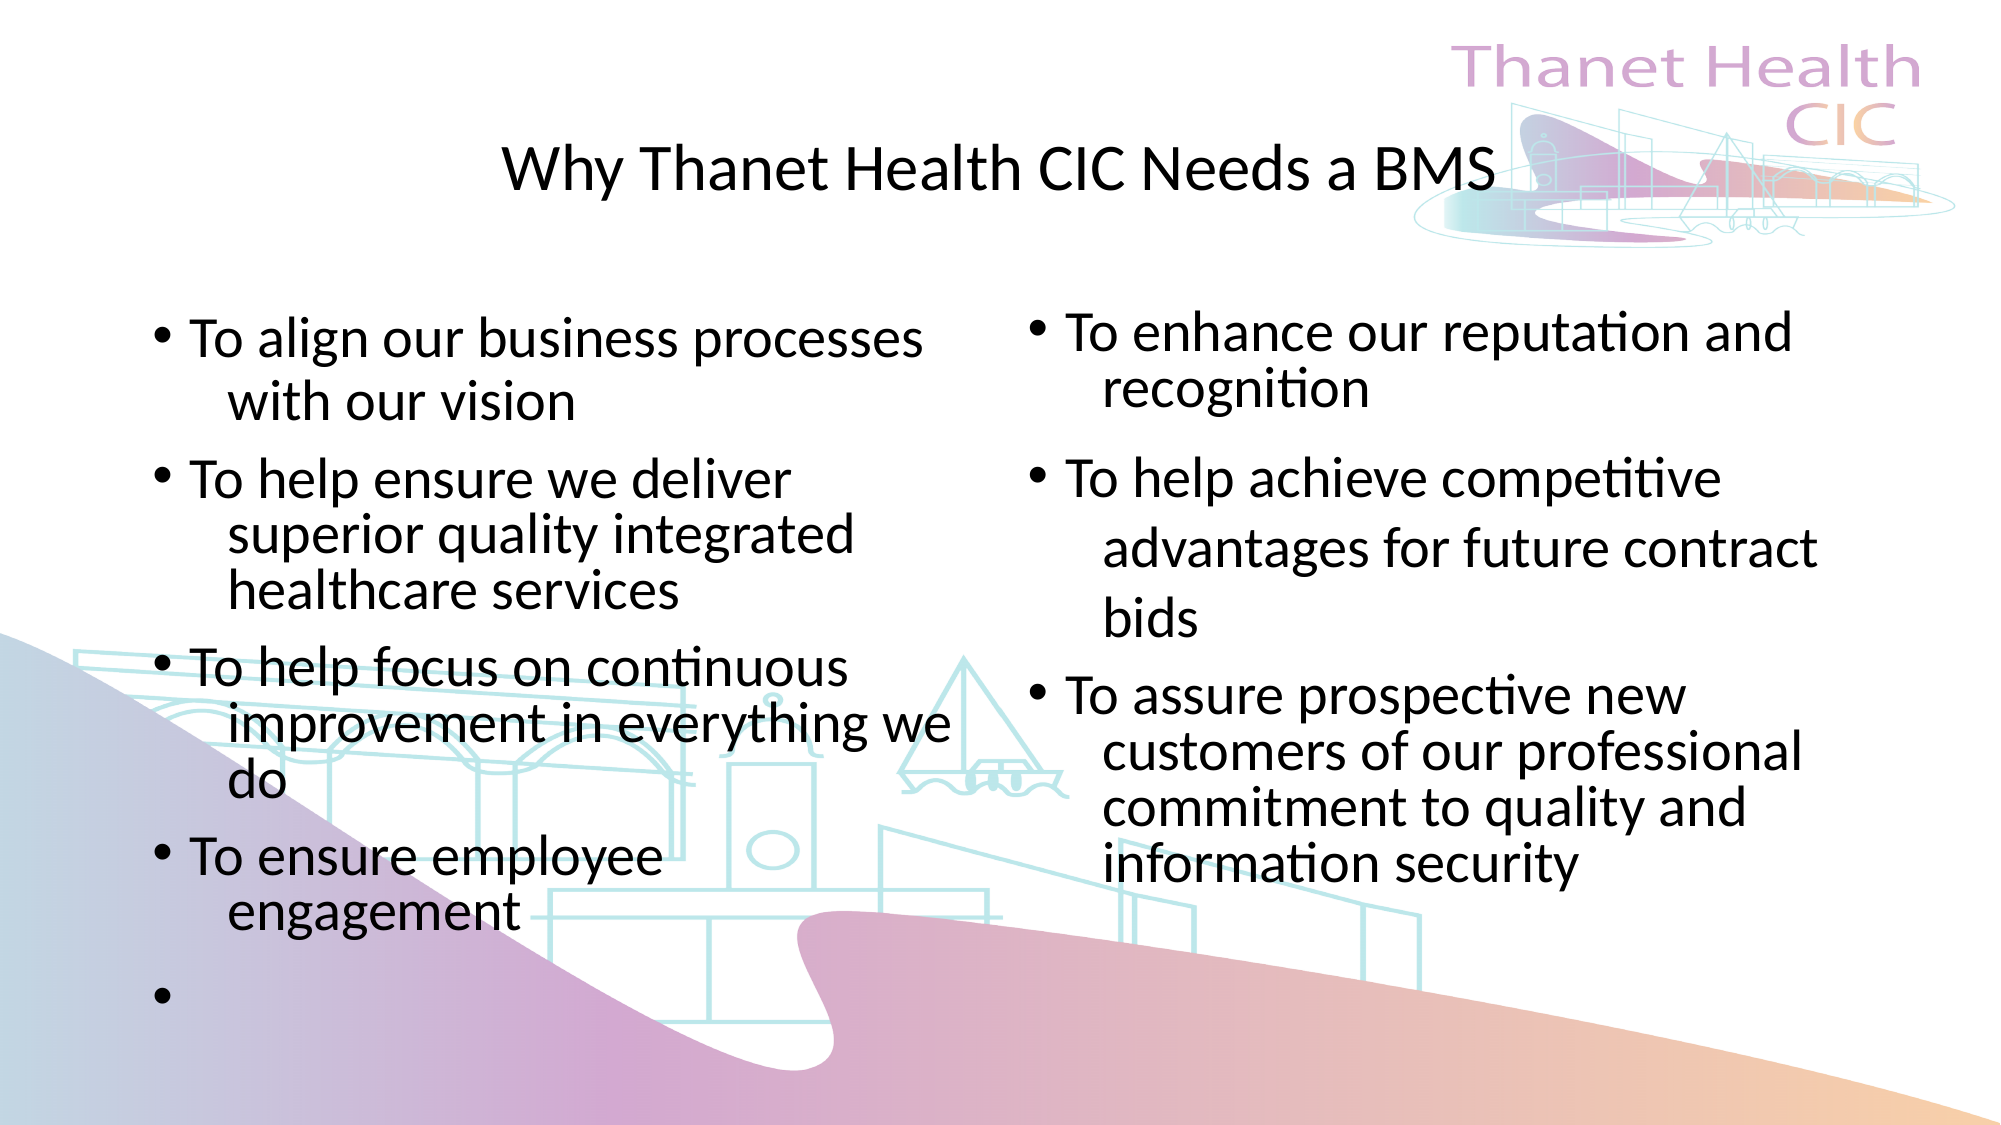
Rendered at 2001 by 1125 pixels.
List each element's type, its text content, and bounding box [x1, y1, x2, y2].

title Why Thanet Health CIC Needs a BMS [137, 59, 1863, 278]
list To align our business processes with our vision To help ensure we deliver superior quality integrated healthcare services To help focus on continuous improvement in everything we do To ensure employee engagement [137, 299, 988, 1014]
list To enhance our reputation and recognition To help achieve competitive advantages for future contract bids To assure prospective new customers of our professional commitment to quality and information security [1012, 299, 1863, 1014]
